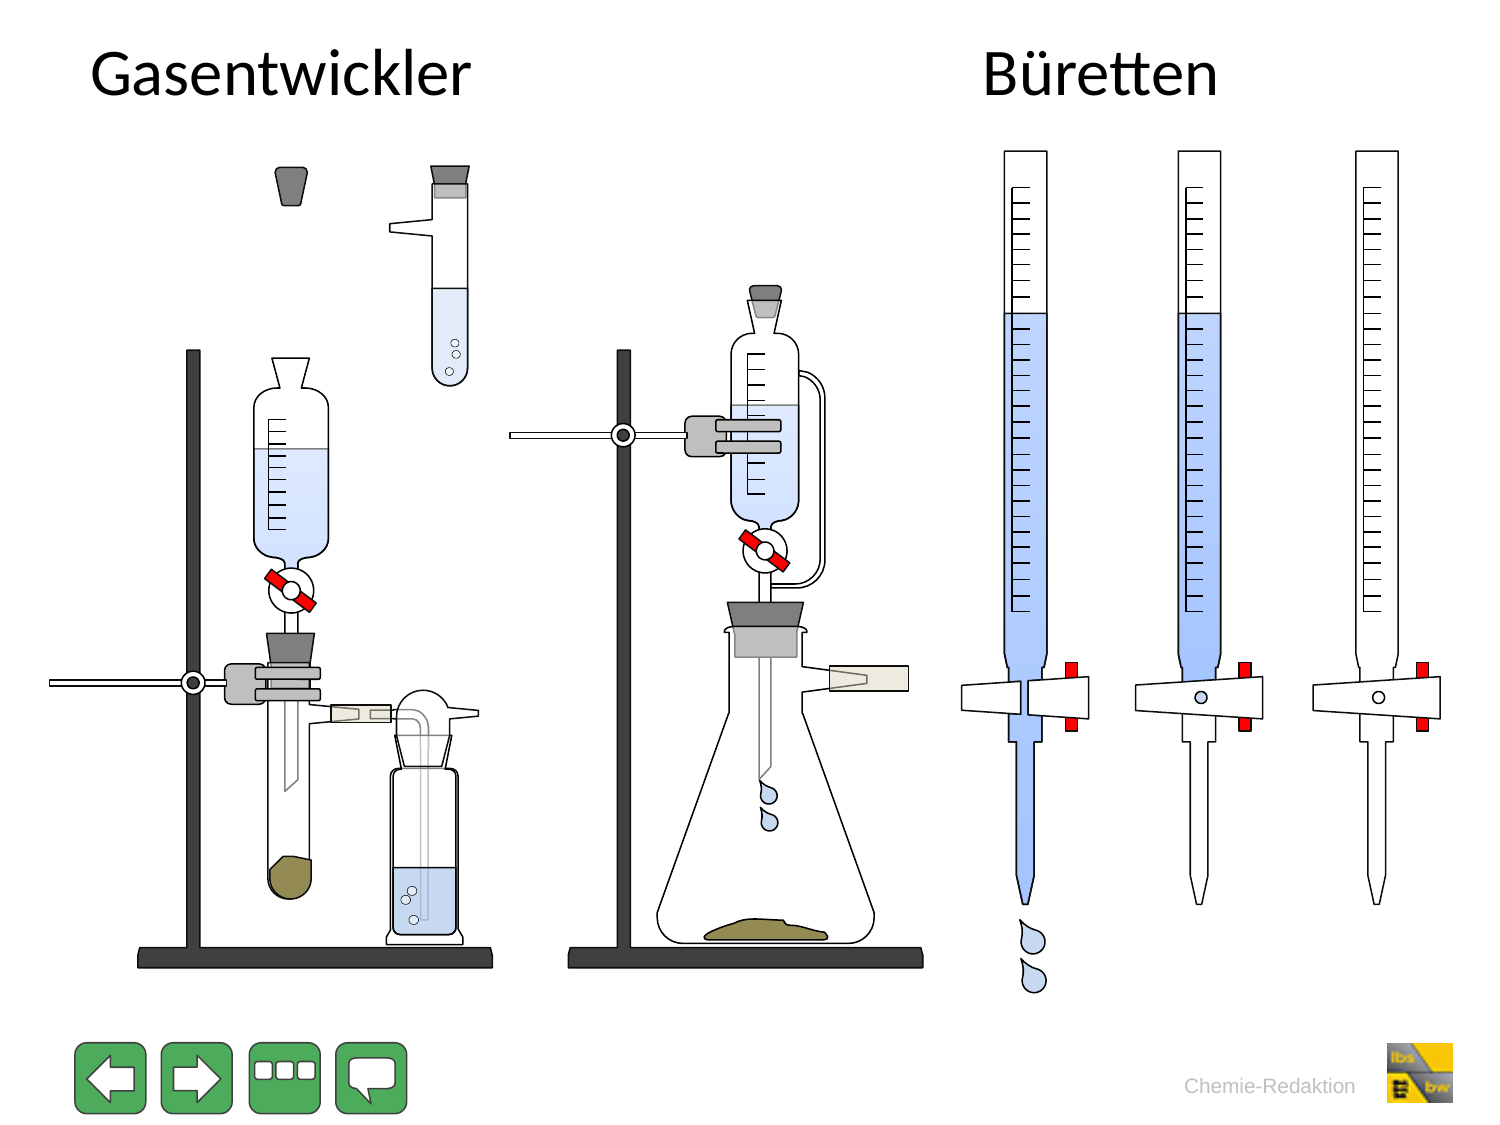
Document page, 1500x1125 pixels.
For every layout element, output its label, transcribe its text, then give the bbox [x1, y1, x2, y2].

text_box [1020, 958, 1047, 993]
text_box [389, 166, 470, 386]
text_box [1313, 151, 1441, 905]
title Gasentwickler Büretten [75, 20, 1426, 110]
text_box [1135, 313, 1263, 731]
text_box [961, 313, 1089, 903]
text_box [49, 350, 493, 968]
text_box [510, 285, 923, 968]
text_box [1019, 919, 1045, 954]
text_box [275, 167, 308, 206]
picture [1387, 1043, 1453, 1103]
